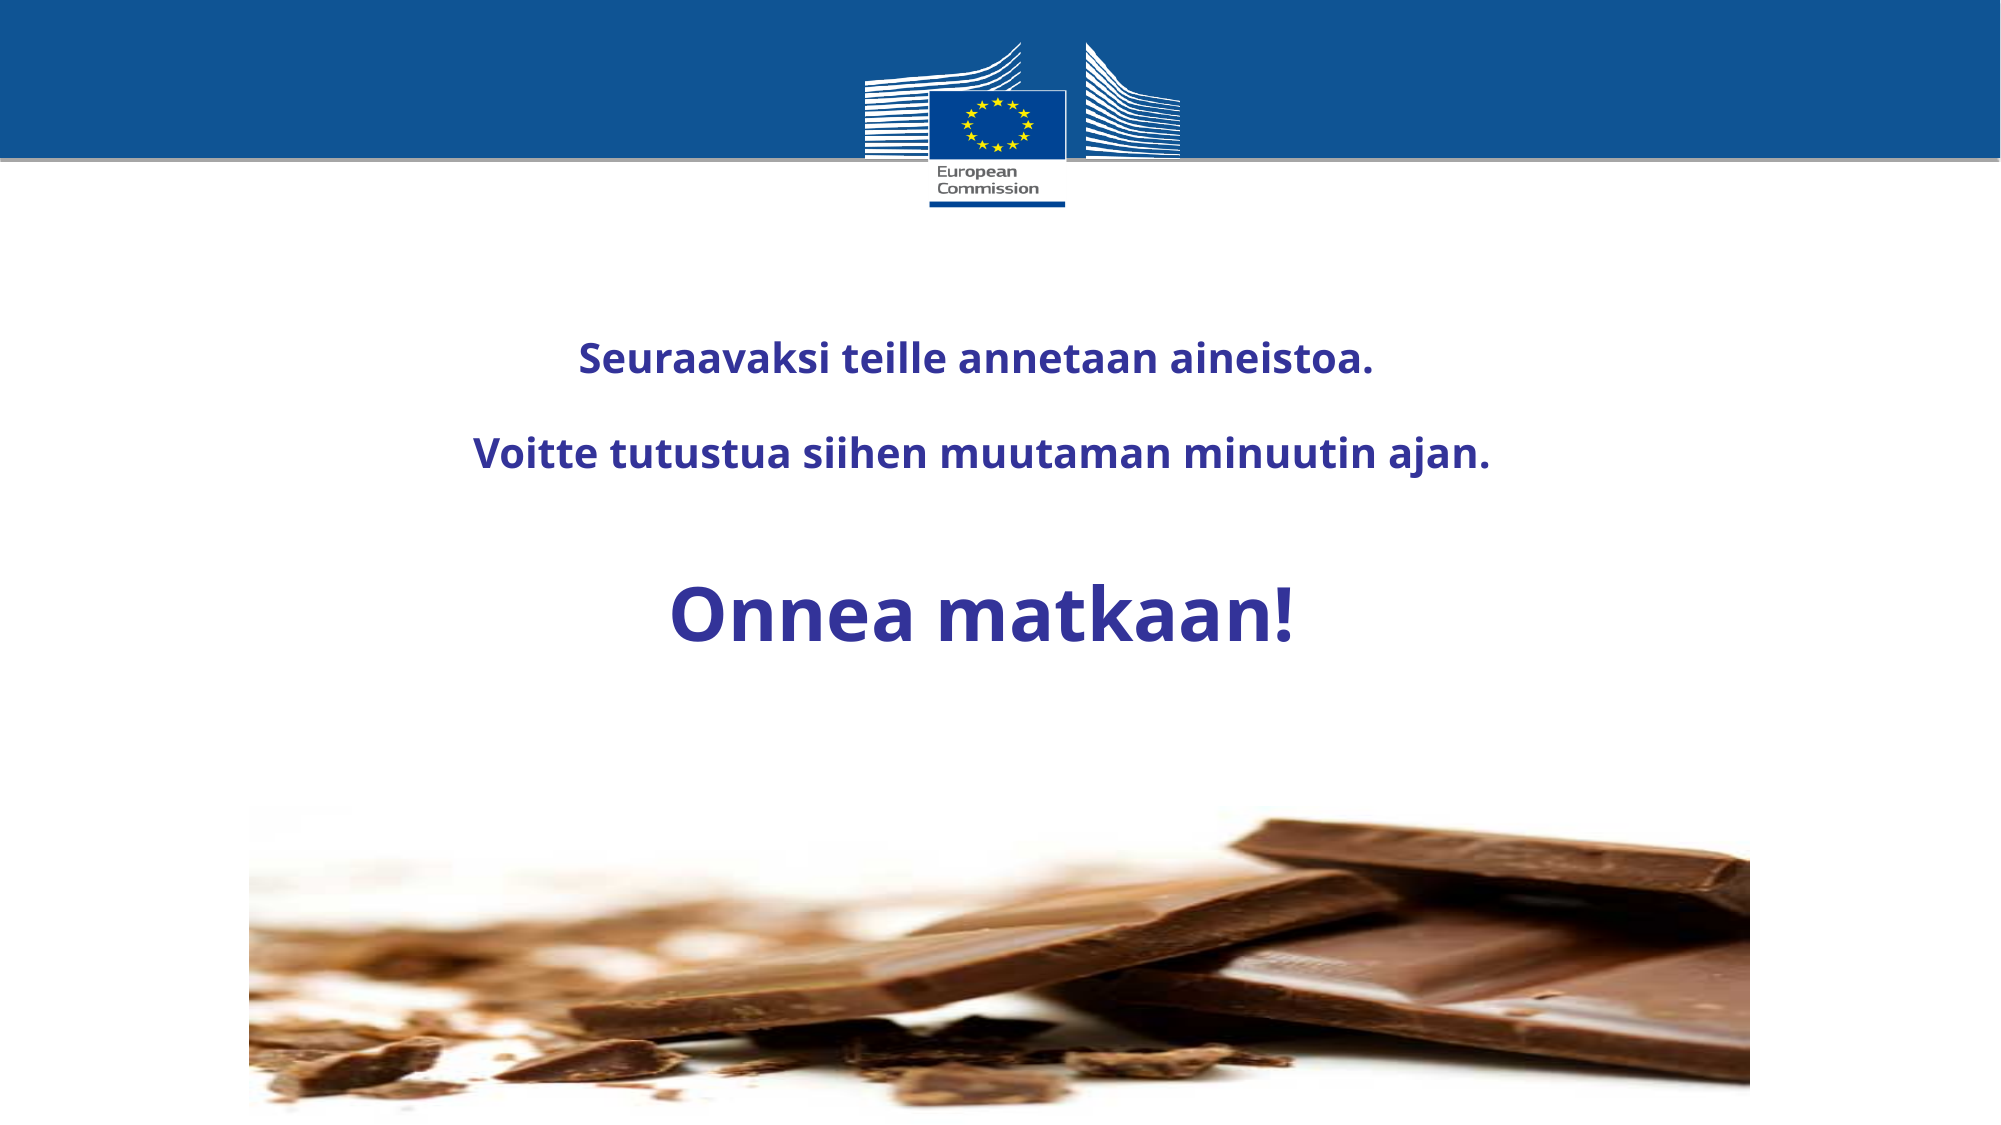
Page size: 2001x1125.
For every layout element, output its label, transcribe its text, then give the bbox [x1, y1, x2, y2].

picture [249, 806, 1750, 1125]
text_box Seuraavaksi teille annetaan aineistoa. Voitte tutustua siihen muutaman minuutin ajan. Onnea matkaan! [255, 242, 1650, 806]
